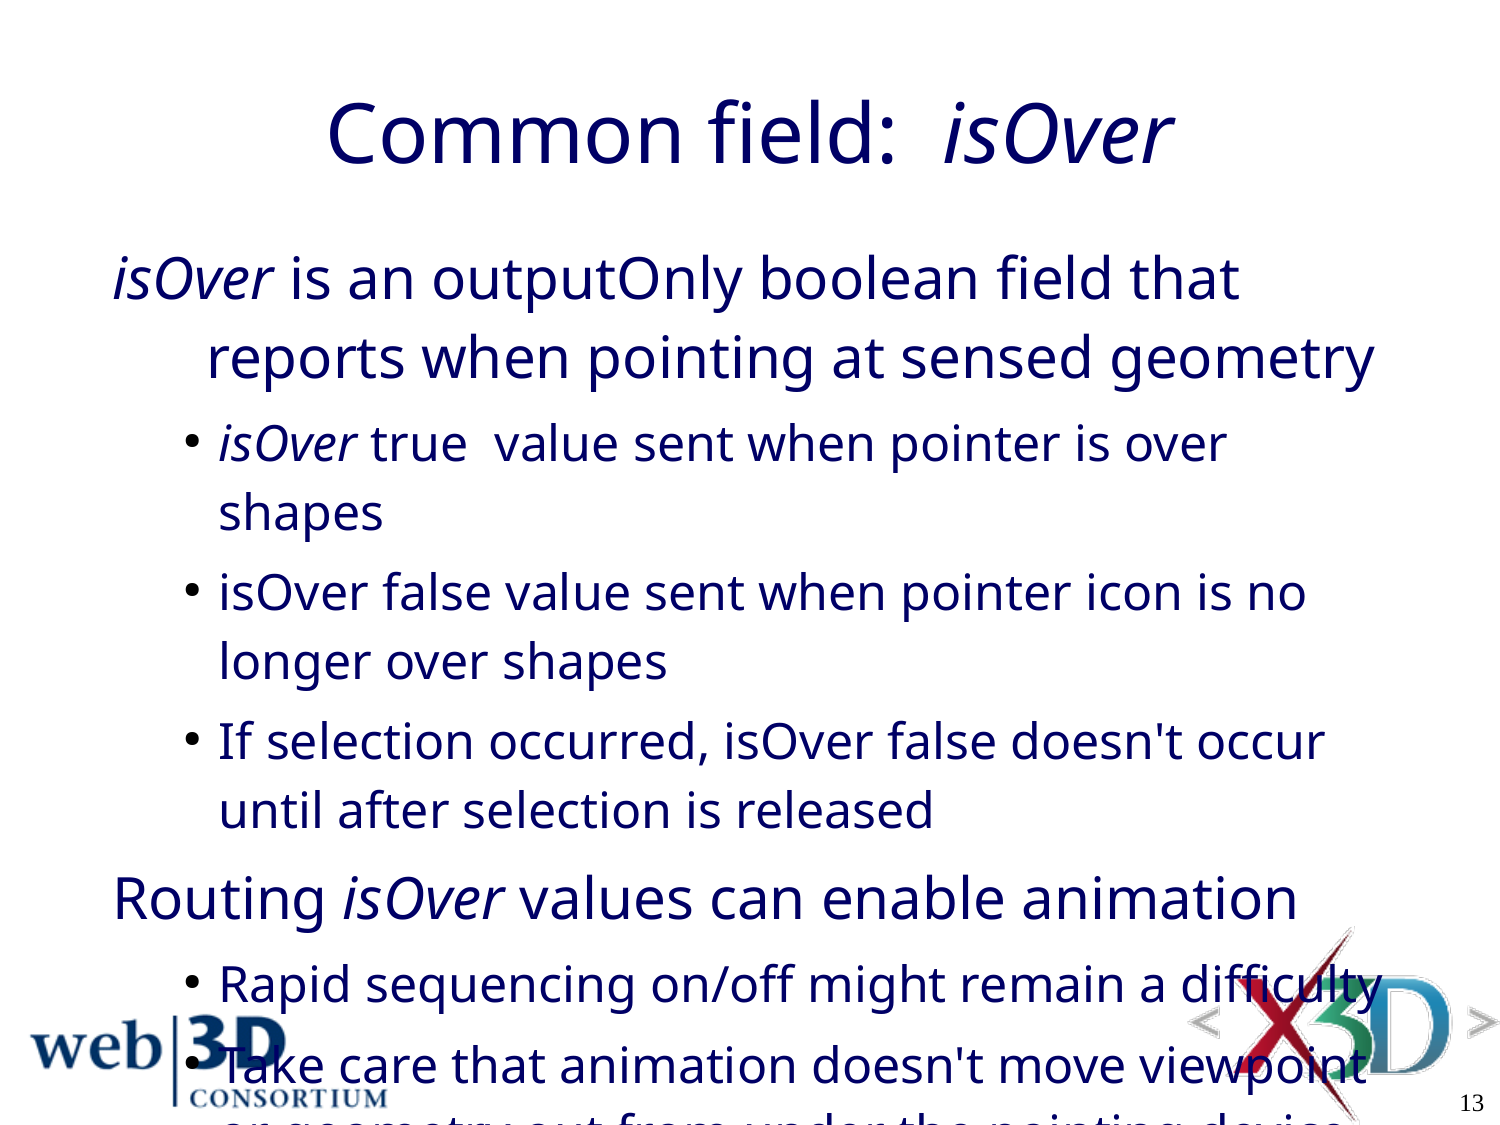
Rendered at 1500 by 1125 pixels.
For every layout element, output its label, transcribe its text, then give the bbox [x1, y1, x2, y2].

picture [1187, 926, 1500, 1125]
picture [12, 998, 413, 1118]
list isOver is an outputOnly boolean field that reports when pointing at sensed geometry isOver true value sent when pointer is over shapes isOver false value sent when pointer icon is no longer over shapes If selection occurred, isOver false doesn't occur until after selection is released Routing isOver values can enable animation Rapid sequencing on/off might remain a difficulty Take care that animation doesn't move viewpoint or geometry out from under the pointing device [112, 237, 1388, 1008]
title Common field: isOver [112, 44, 1388, 218]
picture [1187, 1059, 1199, 1067]
